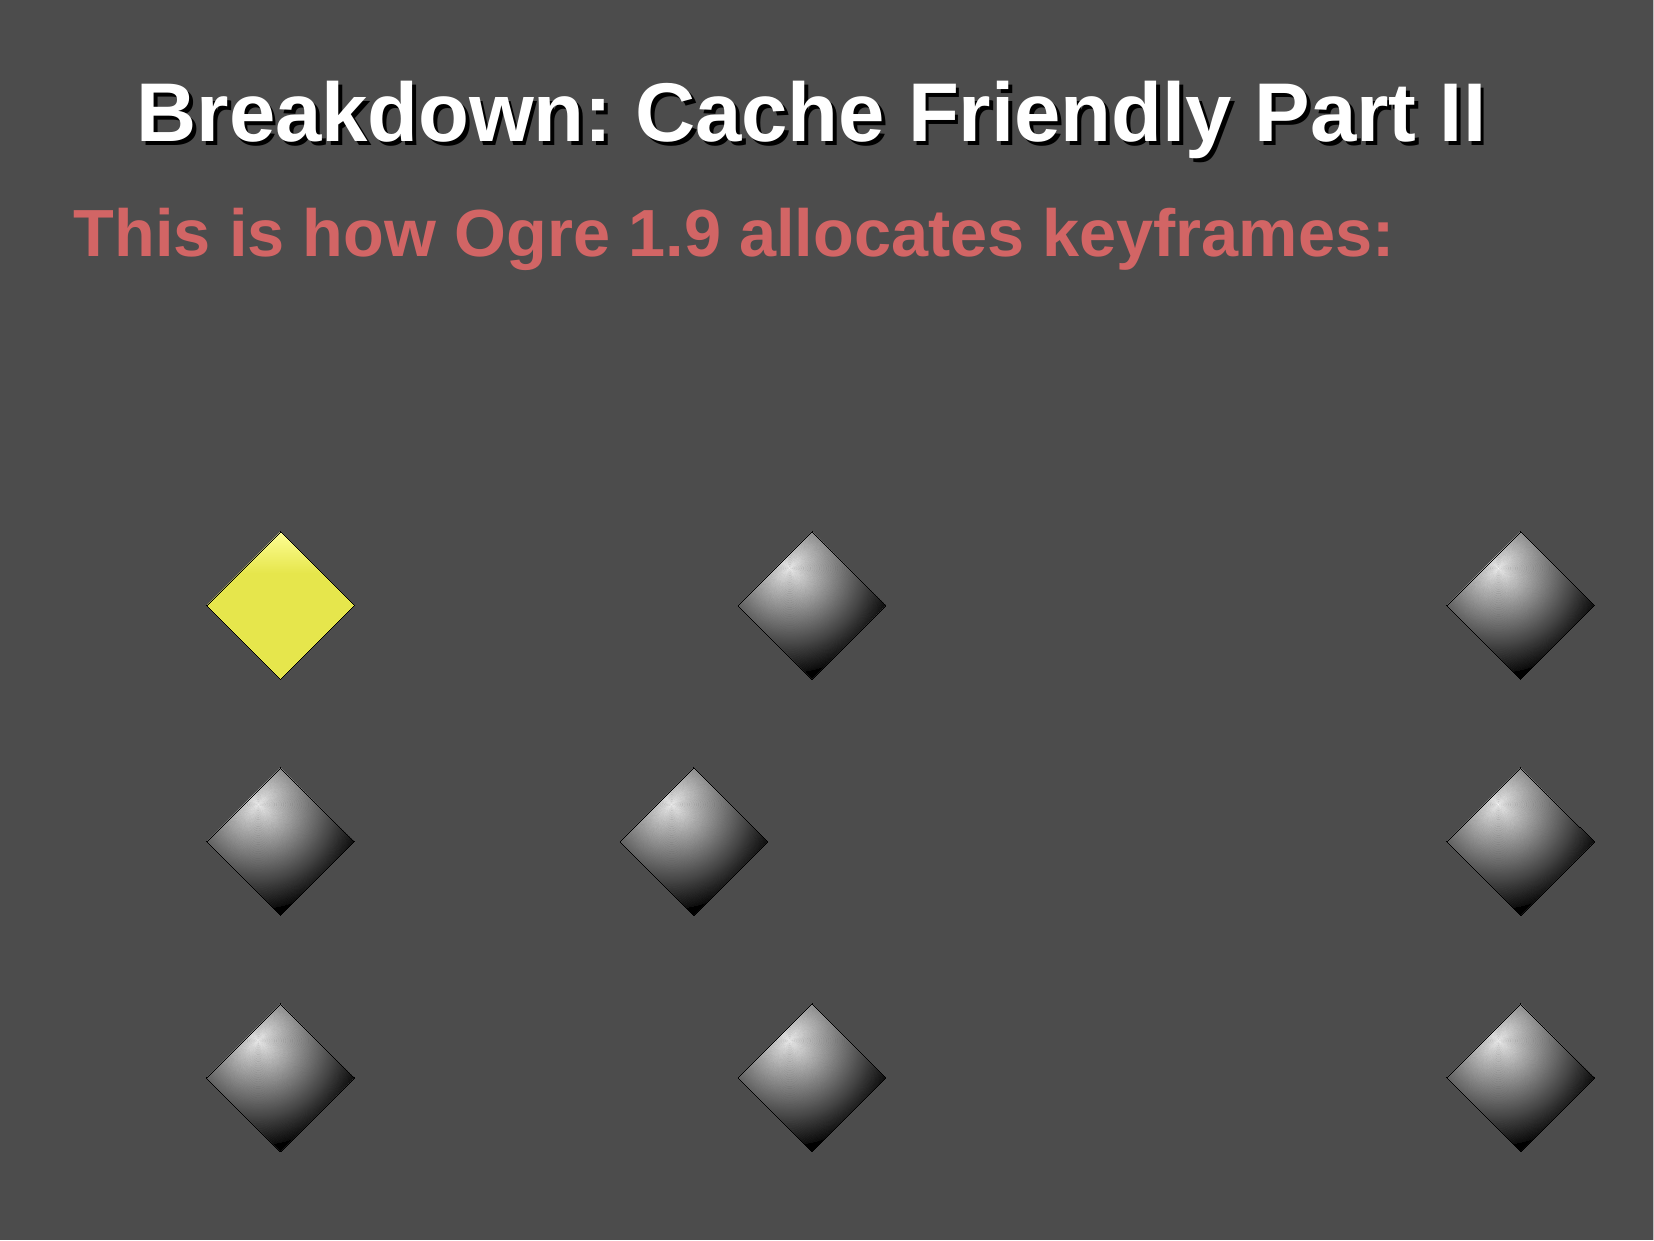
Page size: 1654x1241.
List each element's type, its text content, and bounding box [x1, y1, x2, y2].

text_box [206, 1003, 355, 1152]
text_box Breakdown: Cache Friendly Part II [88, 59, 1536, 168]
text_box [1446, 767, 1595, 916]
text_box [738, 1003, 886, 1152]
text_box [1446, 1003, 1595, 1152]
text_box [206, 767, 355, 916]
text_box [1446, 531, 1595, 680]
text_box This is how Ogre 1.9 allocates keyframes: [59, 188, 1565, 279]
text_box [738, 531, 886, 680]
text_box [206, 531, 355, 680]
text_box [620, 767, 768, 916]
